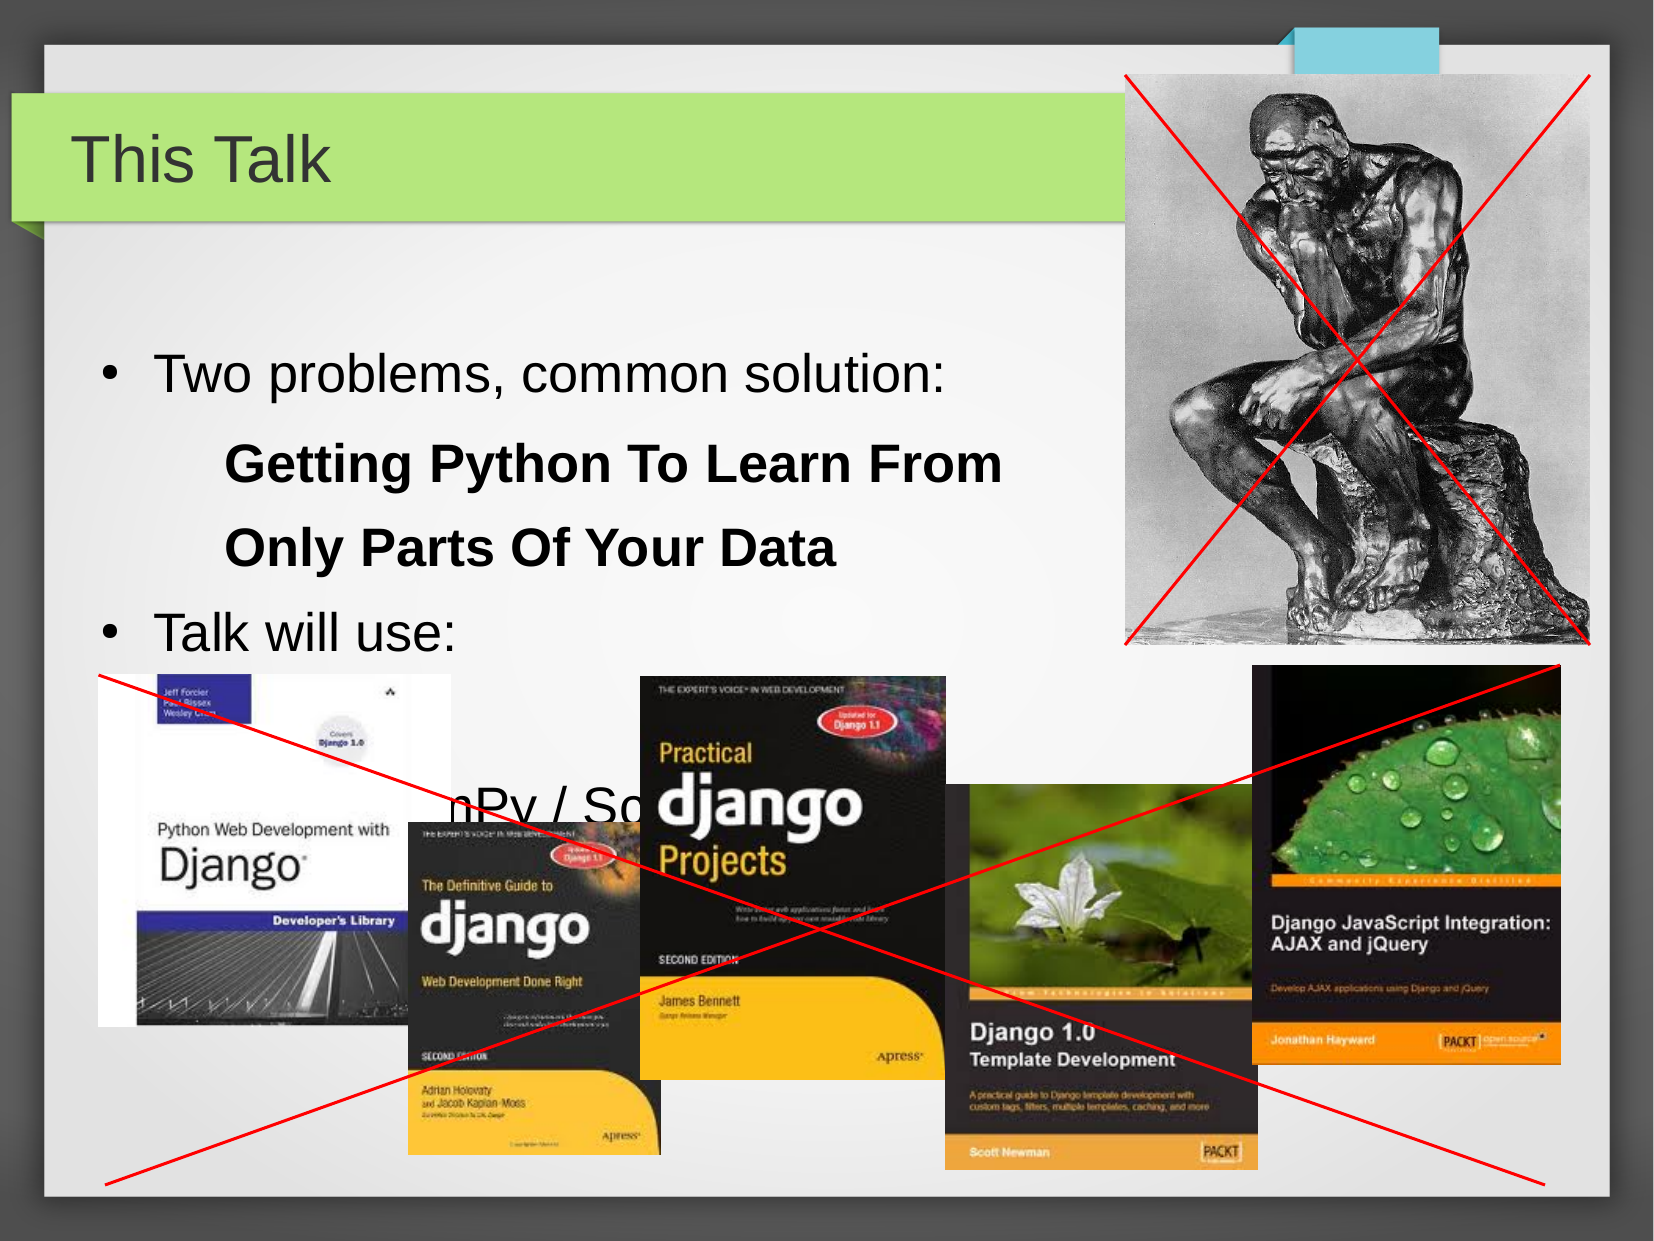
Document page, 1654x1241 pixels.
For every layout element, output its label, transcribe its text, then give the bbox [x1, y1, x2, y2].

picture [0, 0, 1654, 1241]
list Two problems, common solution: Getting Python To Learn From Only Parts Of Your Data Talk will use: no math short NumPy / SciPy / SciKits snippets [82, 343, 1538, 1063]
title This Talk [70, 106, 1125, 213]
